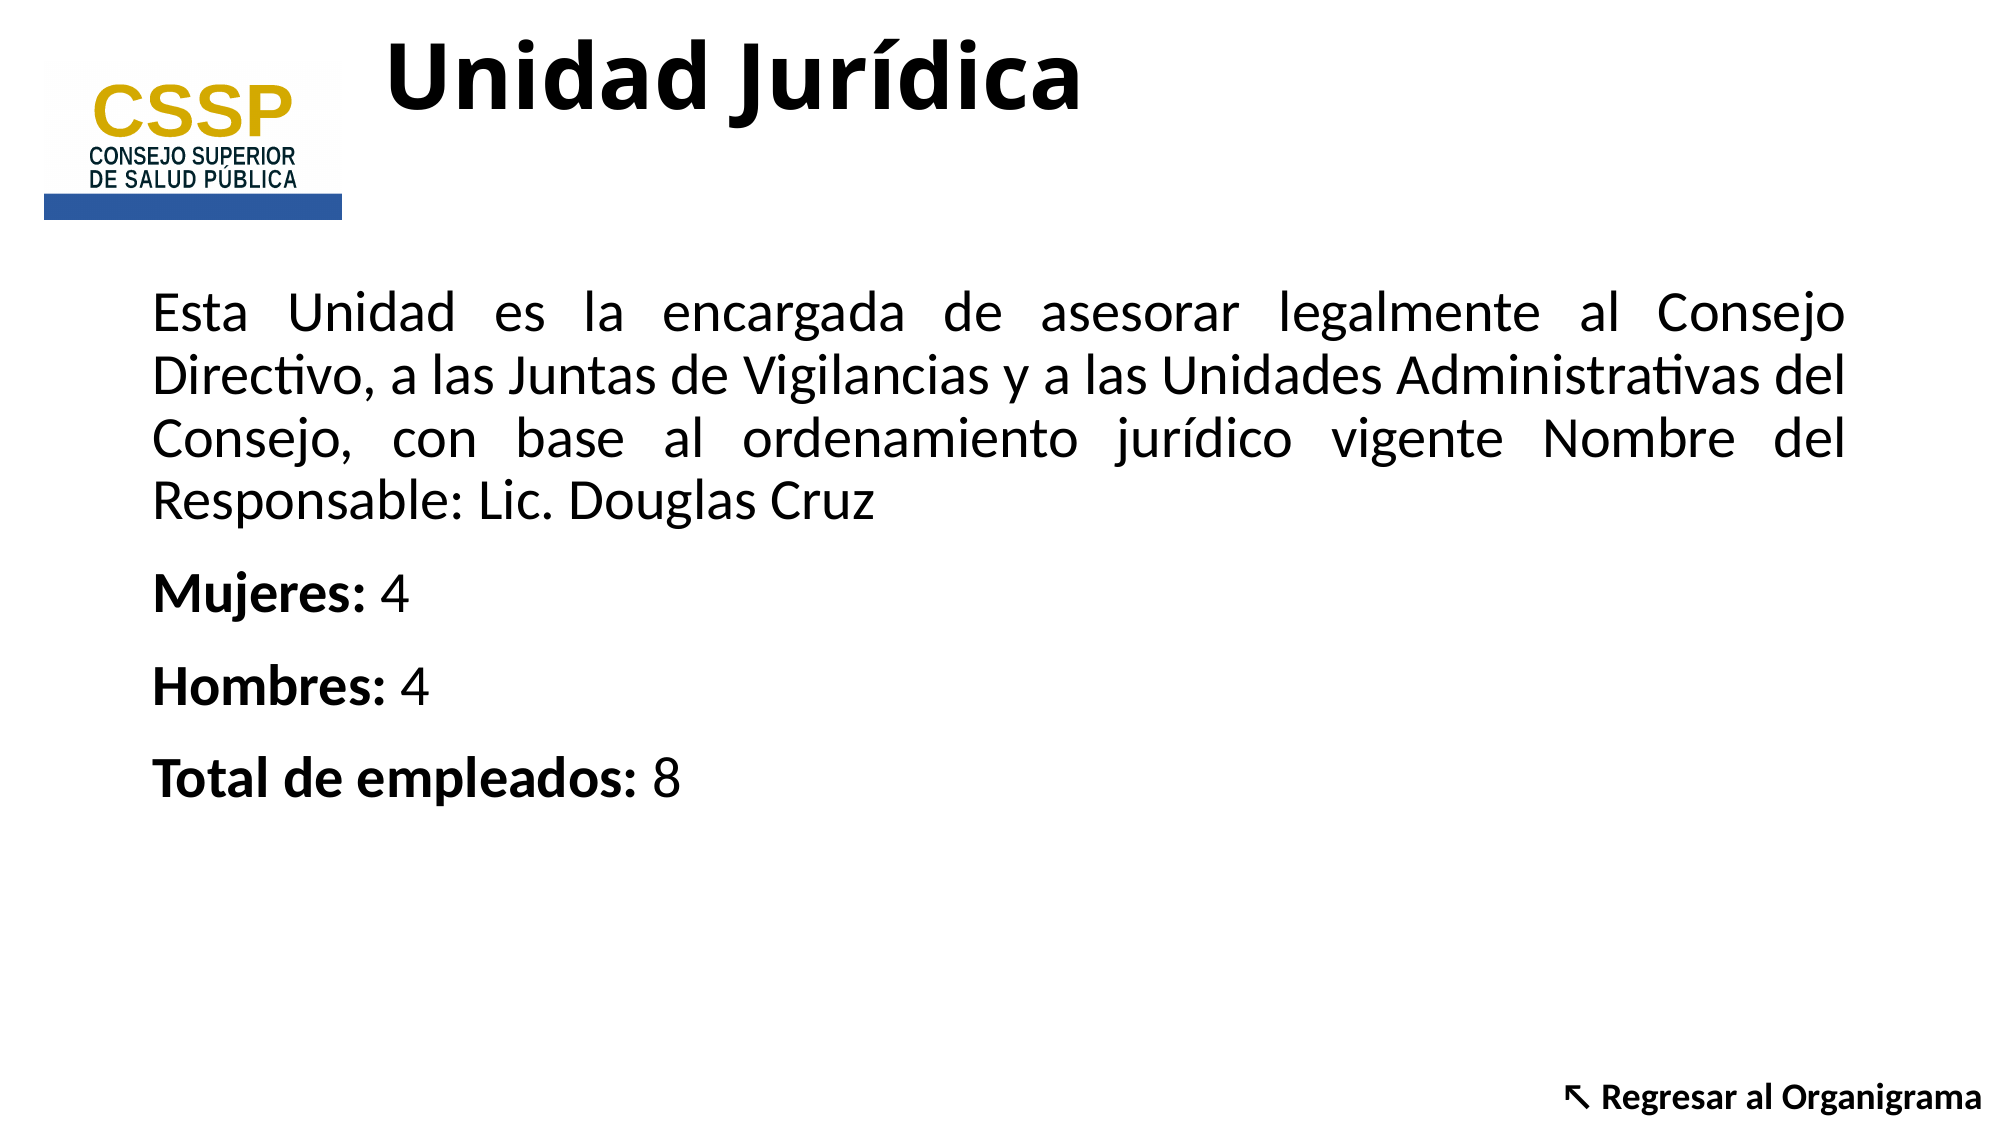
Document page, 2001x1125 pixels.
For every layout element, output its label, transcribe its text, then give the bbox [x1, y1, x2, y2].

text_box ↖ Regresar al Organigrama [1546, 1064, 1999, 1125]
picture [44, 61, 342, 220]
list Esta Unidad es la encargada de asesorar legalmente al Consejo Directivo, a las Juntas de Vigilancias y a las Unidades Administrativas del Consejo, con base al ordenamiento jurídico vigente Nombre del Responsable: Lic. Douglas Cruz Mujeres: 4 Hombres: 4 Total de empleados: 8 [137, 273, 1863, 1066]
title Unidad Jurídica [368, 22, 1863, 241]
